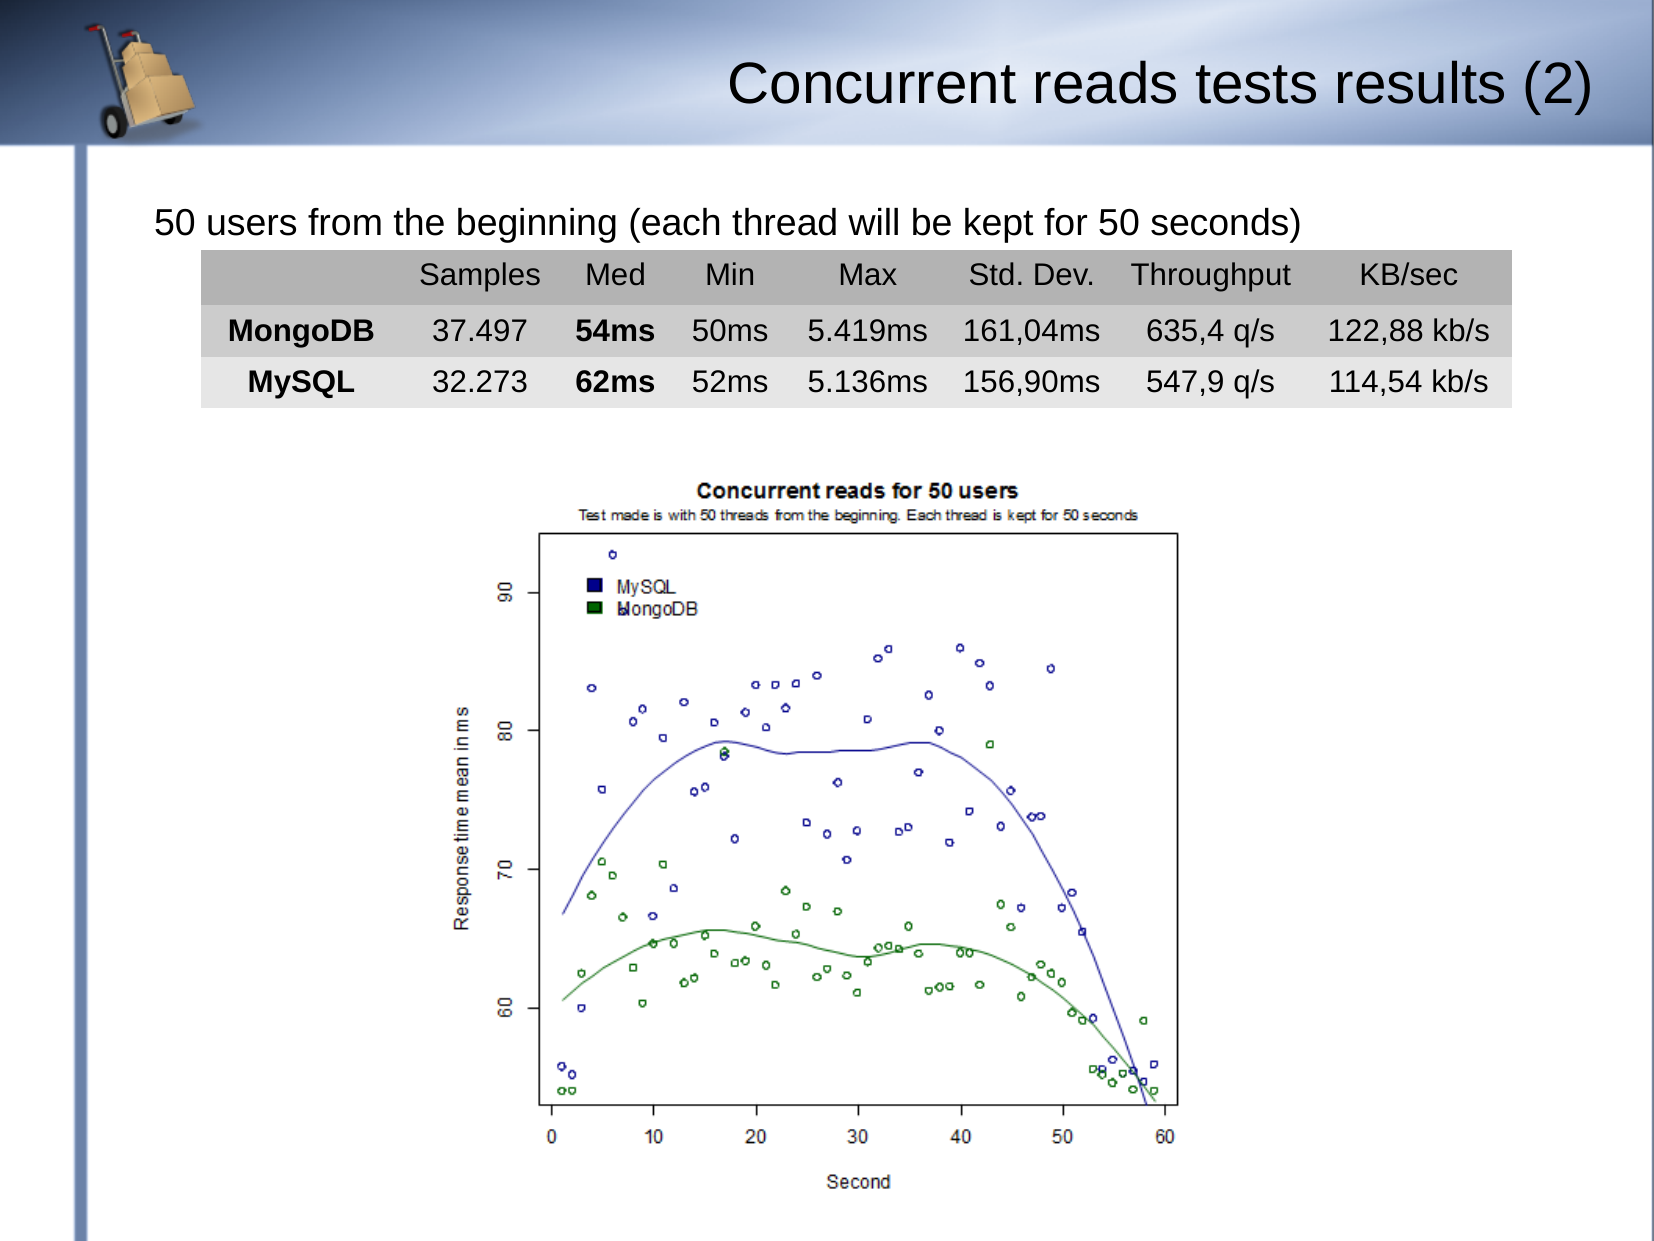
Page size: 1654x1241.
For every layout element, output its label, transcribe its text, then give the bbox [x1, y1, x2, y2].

table_header Samples [402, 250, 558, 305]
list 50 users from the beginning (each thread will be kept for 50 seconds) [154, 180, 1596, 1146]
table_cell 5.419ms [788, 305, 948, 357]
table_cell 156,90ms [948, 357, 1116, 408]
table_header [201, 250, 402, 305]
table_cell MySQL [201, 357, 402, 408]
table_header Throughput [1116, 250, 1306, 305]
table_cell 5.136ms [788, 357, 948, 408]
table_cell MongoDB [201, 305, 402, 357]
title Concurrent reads tests results (2) [213, 49, 1596, 118]
table_cell 52ms [673, 357, 788, 408]
table_cell 50ms [673, 305, 788, 357]
picture [0, 0, 1654, 1241]
table_header Min [673, 250, 788, 305]
table_header KB/sec [1306, 250, 1512, 305]
table_cell 32.273 [402, 357, 558, 408]
table_cell 635,4 q/s [1116, 305, 1306, 357]
table_cell 547,9 q/s [1116, 357, 1306, 408]
table_header Max [788, 250, 948, 305]
table_cell 54ms [558, 305, 673, 357]
table_cell 161,04ms [948, 305, 1116, 357]
table_cell 37.497 [402, 305, 558, 357]
table_cell 114,54 kb/s [1306, 357, 1512, 408]
table_header Med [558, 250, 673, 305]
table_header Std. Dev. [948, 250, 1116, 305]
table_cell 122,88 kb/s [1306, 305, 1512, 357]
table_cell 62ms [558, 357, 673, 408]
